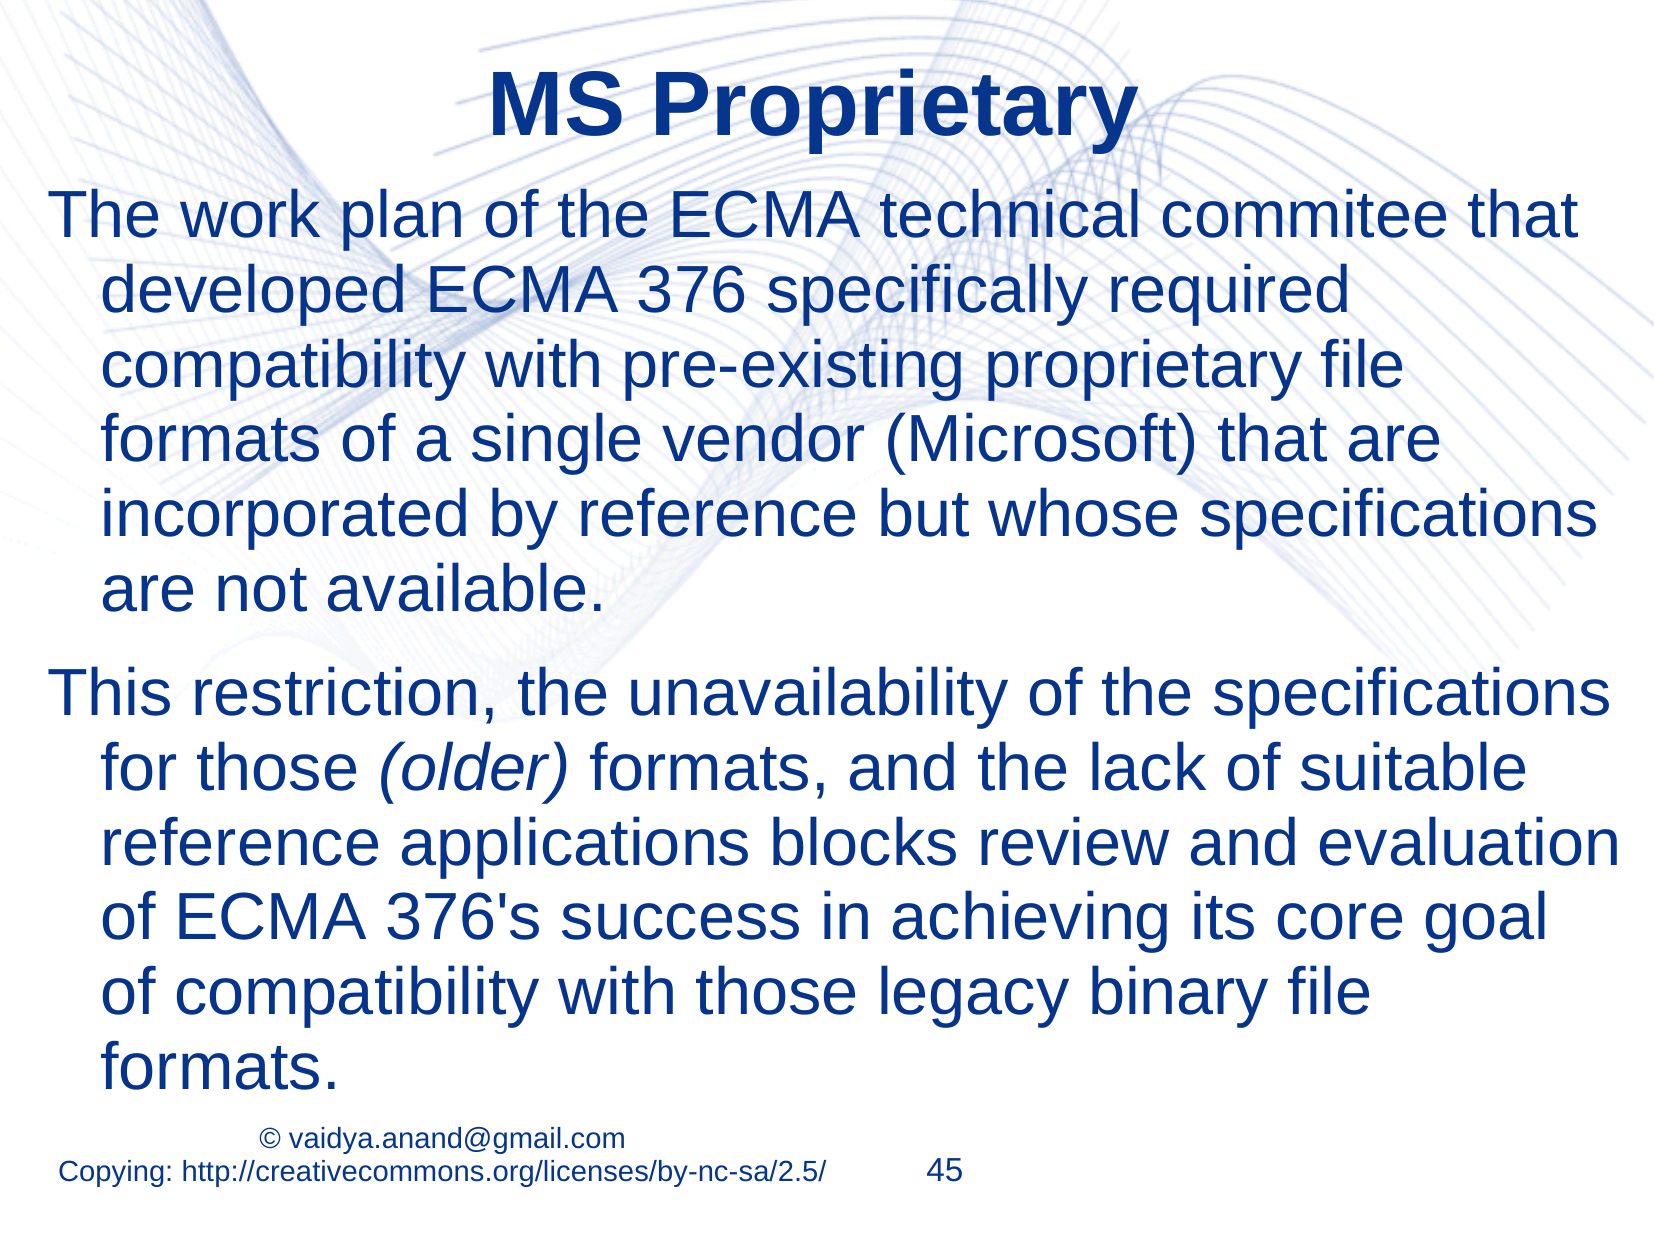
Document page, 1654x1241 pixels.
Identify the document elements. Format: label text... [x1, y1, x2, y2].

picture [0, 0, 1654, 1241]
list The work plan of the ECMA technical commitee that developed ECMA 376 specifically required compatibility with pre-existing proprietary file formats of a single vendor (Microsoft) that are incorporated by reference but whose specifications are not available. This restriction, the unavailability of the specifications for those (older) formats, and the lack of suitable reference applications blocks review and evaluation of ECMA 376's success in achieving its core goal of compatibility with those legacy binary file formats. [29, 177, 1625, 1108]
title MS Proprietary [29, 36, 1625, 170]
